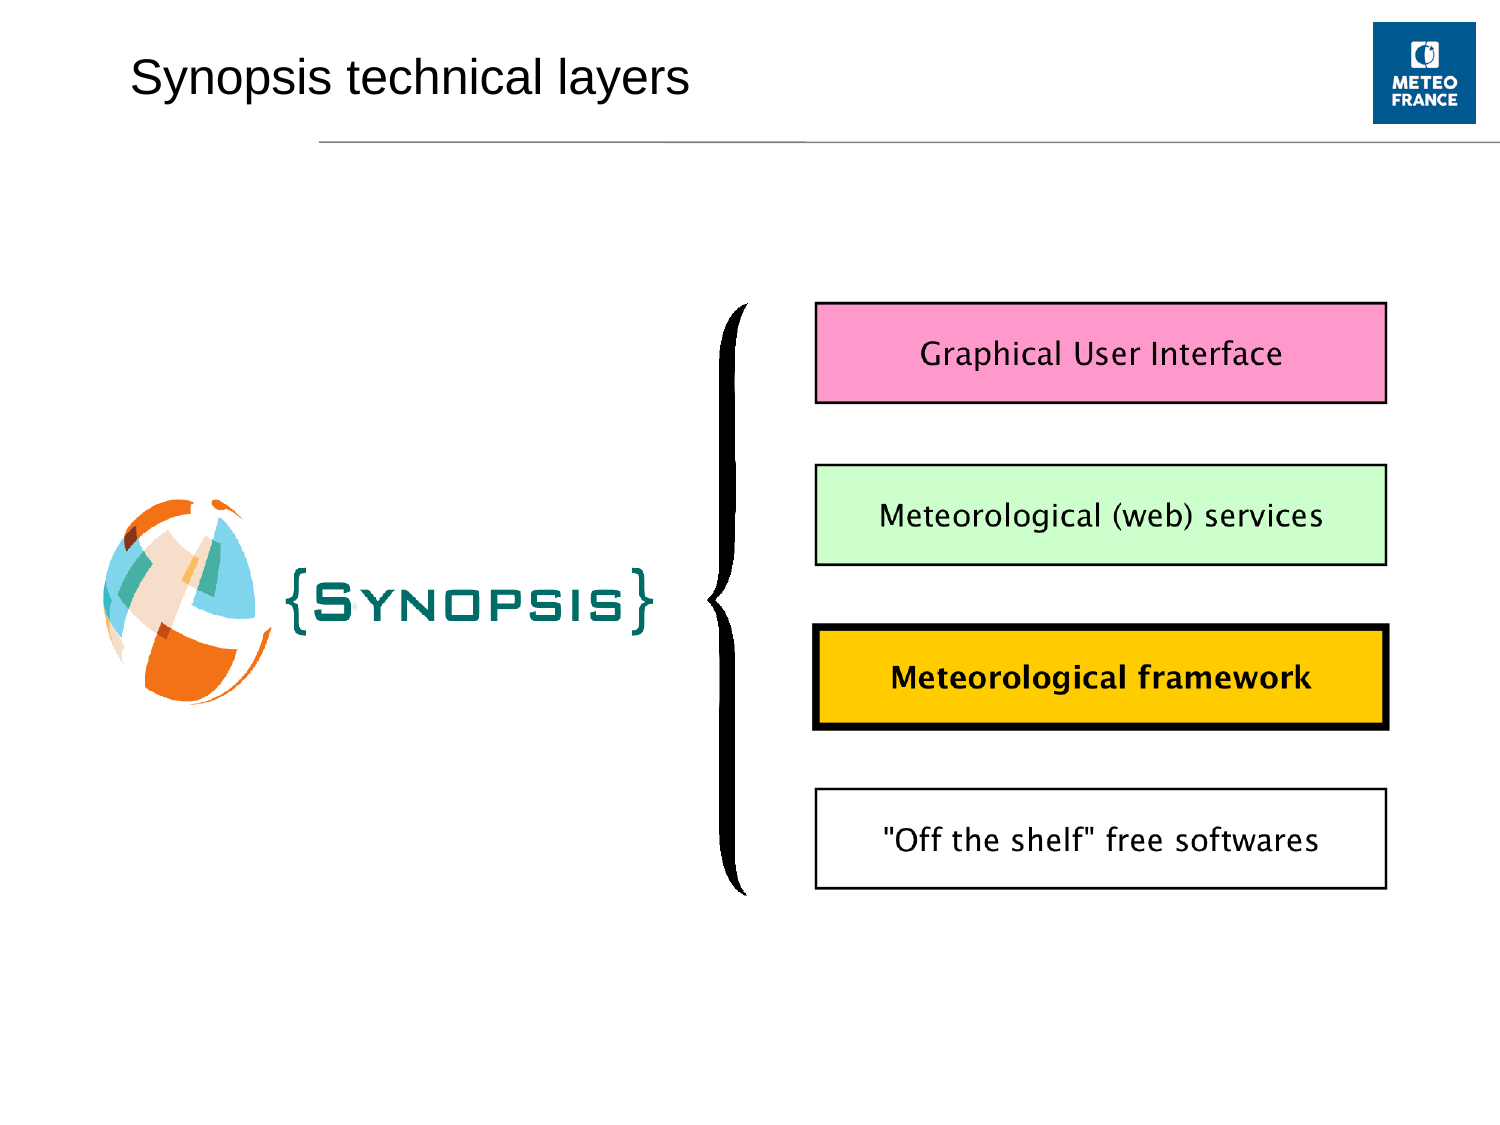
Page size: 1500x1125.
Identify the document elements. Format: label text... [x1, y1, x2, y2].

text_box [103, 301, 1390, 896]
title Synopsis technical layers [129, 23, 1500, 141]
